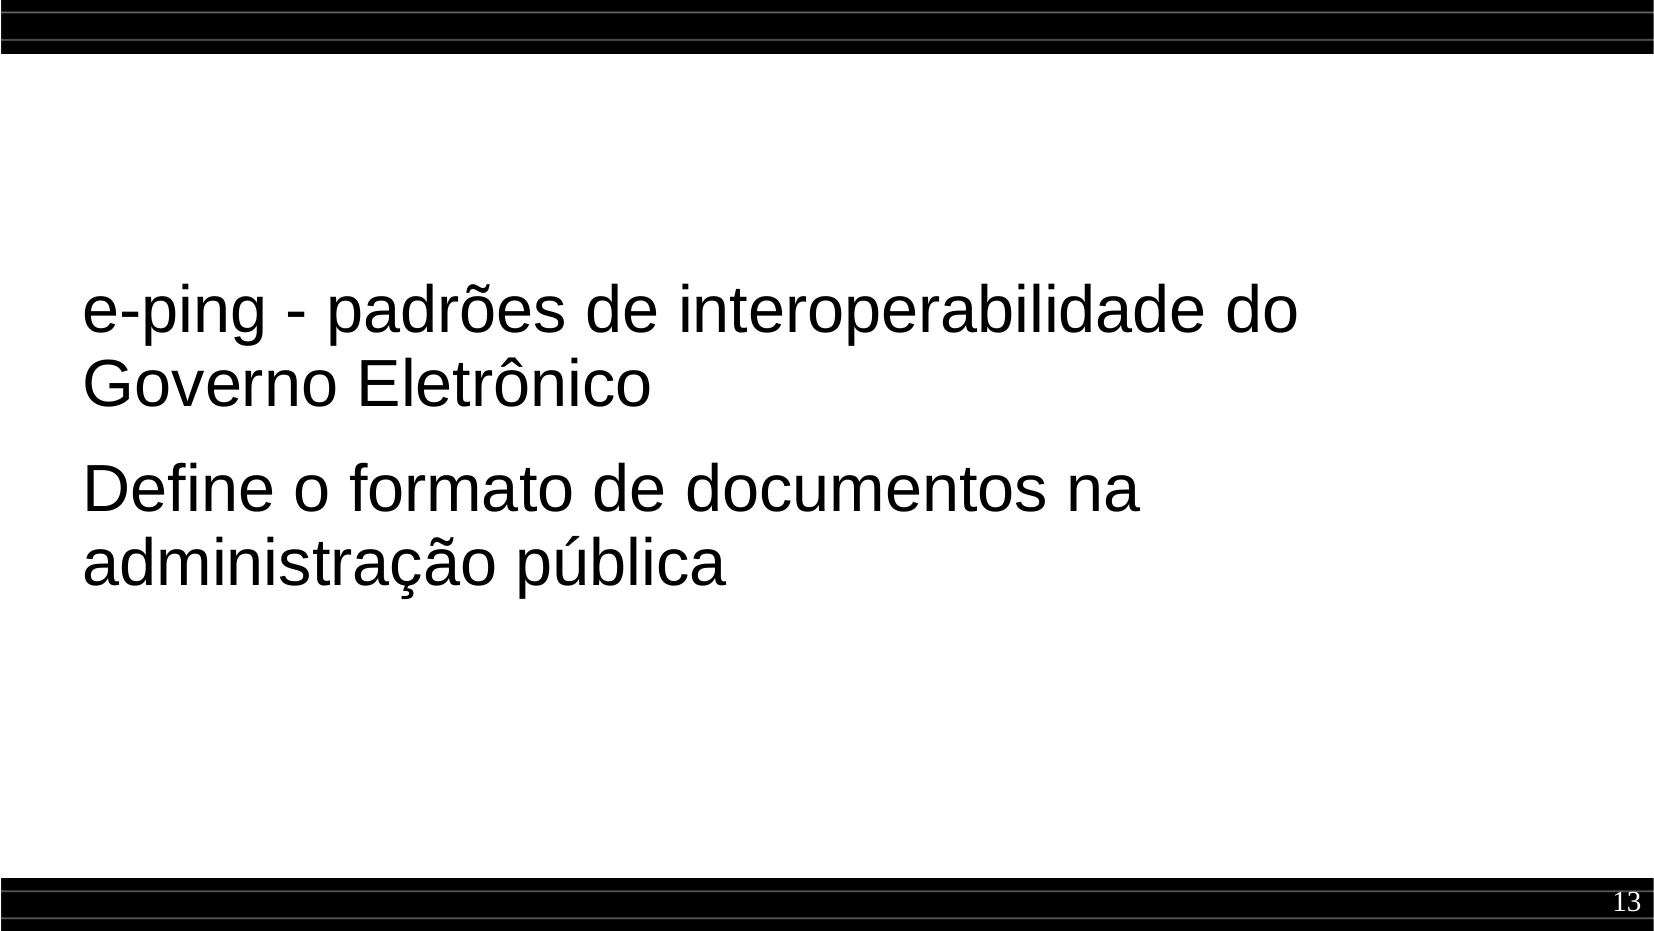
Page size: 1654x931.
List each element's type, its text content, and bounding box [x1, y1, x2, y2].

list e-ping - padrões de interoperabilidade do Governo Eletrônico Define o formato de documentos na administração pública [82, 271, 1571, 758]
picture [1, 0, 1654, 54]
picture [1, 878, 1654, 931]
